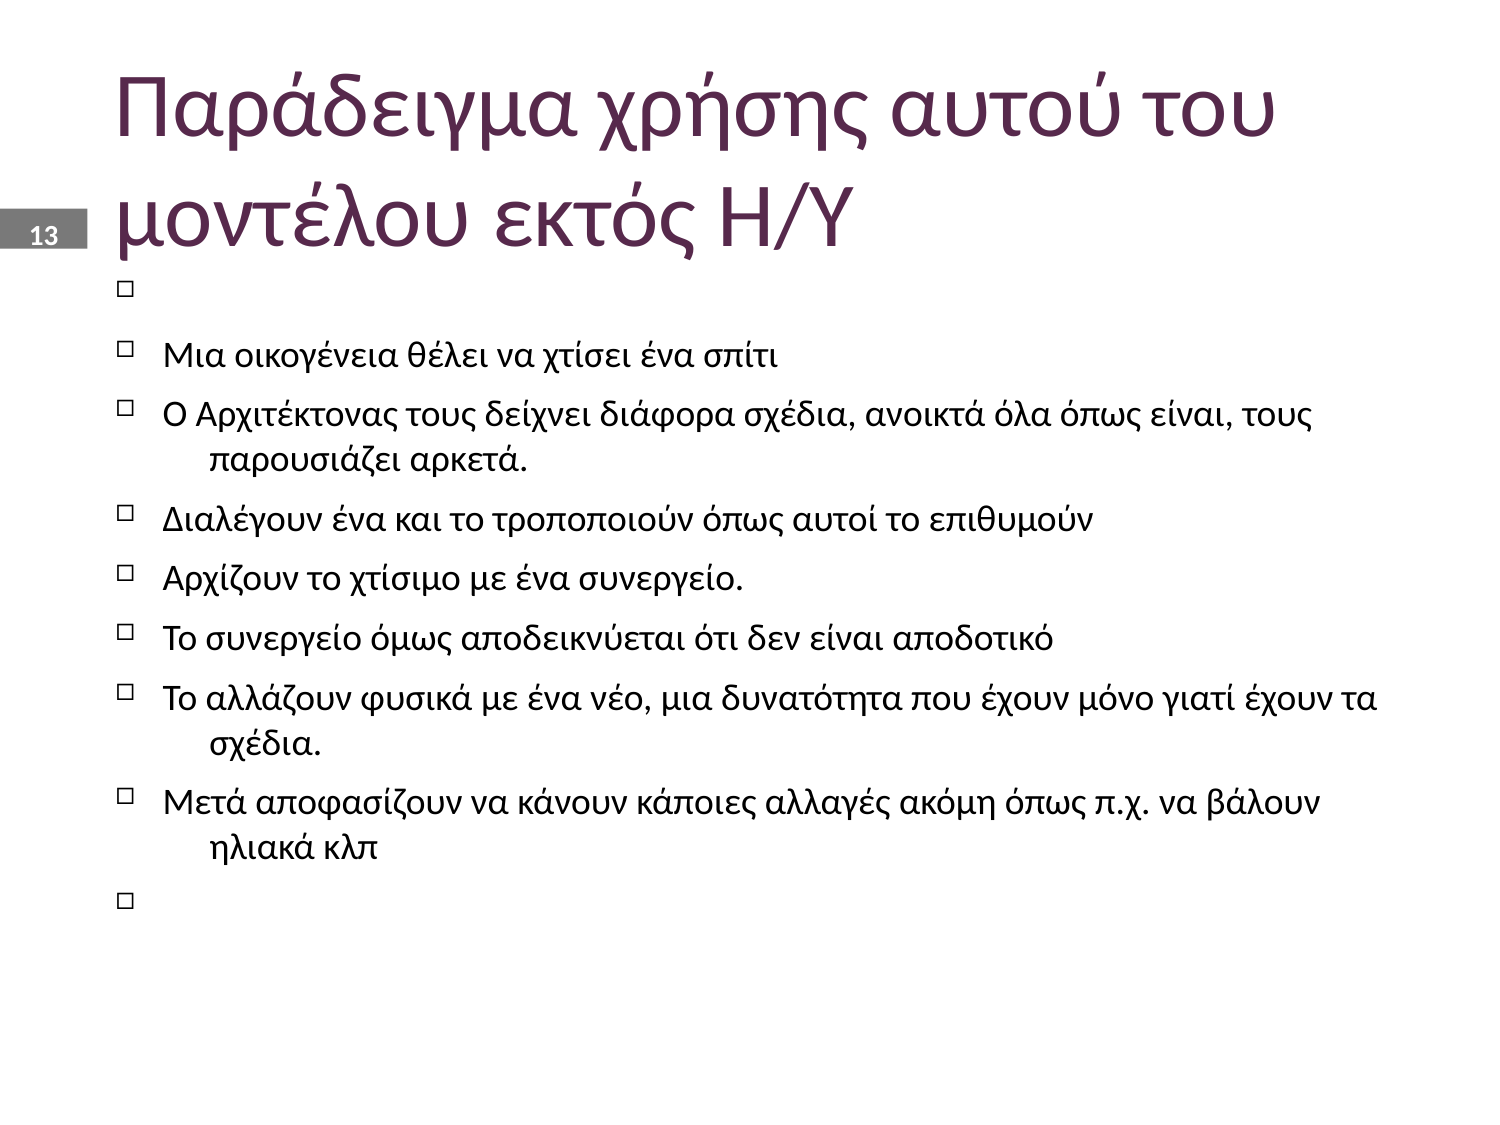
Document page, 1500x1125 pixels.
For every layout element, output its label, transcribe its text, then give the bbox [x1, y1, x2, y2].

list Μια οικογένεια θέλει να χτίσει ένα σπίτι Ο Αρχιτέκτονας τους δείχνει διάφορα σχέδια, ανοικτά όλα όπως είναι, τους παρουσιάζει αρκετά. Διαλέγουν ένα και το τροποποιούν όπως αυτοί το επιθυμούν Αρχίζουν το χτίσιμο με ένα συνεργείο. Το συνεργείο όμως αποδεικνύεται ότι δεν είναι αποδοτικό Το αλλάζουν φυσικά με ένα νέο, μια δυνατότητα που έχουν μόνο γιατί έχουν τα σχέδια. Μετά αποφασίζουν να κάνουν κάποιες αλλαγές ακόμη όπως π.χ. να βάλουν ηλιακά κλπ [100, 262, 1438, 1006]
title Παράδειγμα χρήσης αυτού του μοντέλου εκτός Η/Υ [99, 37, 1438, 201]
text_box [0, 208, 88, 249]
